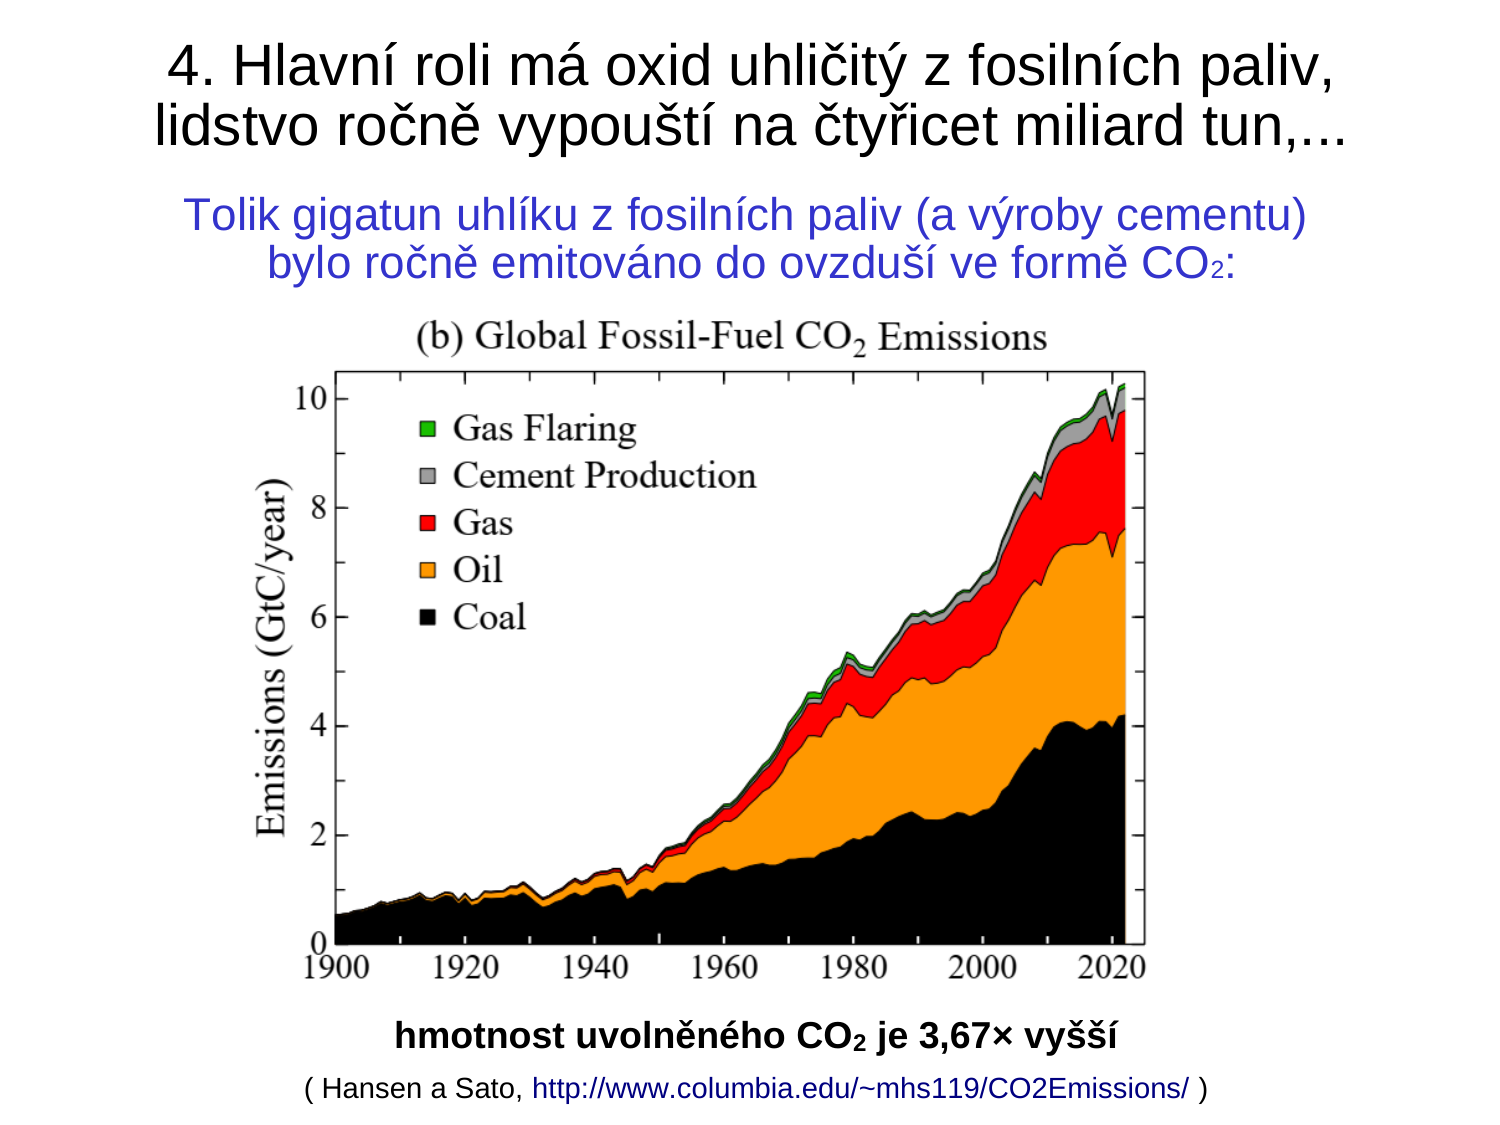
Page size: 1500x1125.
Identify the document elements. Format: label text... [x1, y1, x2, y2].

picture [239, 294, 1176, 986]
title 4. Hlavní roli má oxid uhličitý z fosilních paliv, lidstvo ročně vypouští na čtyřicet miliard tun,... Tolik gigatun uhlíku z fosilních paliv (a výroby cementu) bylo ročně emitováno do ovzduší ve formě CO2: [115, 13, 1390, 312]
subtitle hmotnost uvolněného CO2 je 3,67× vyšší ( Hansen a Sato, http://www.columbia.edu/~mhs119/CO2Emissions/ ) [223, 1013, 1289, 1125]
